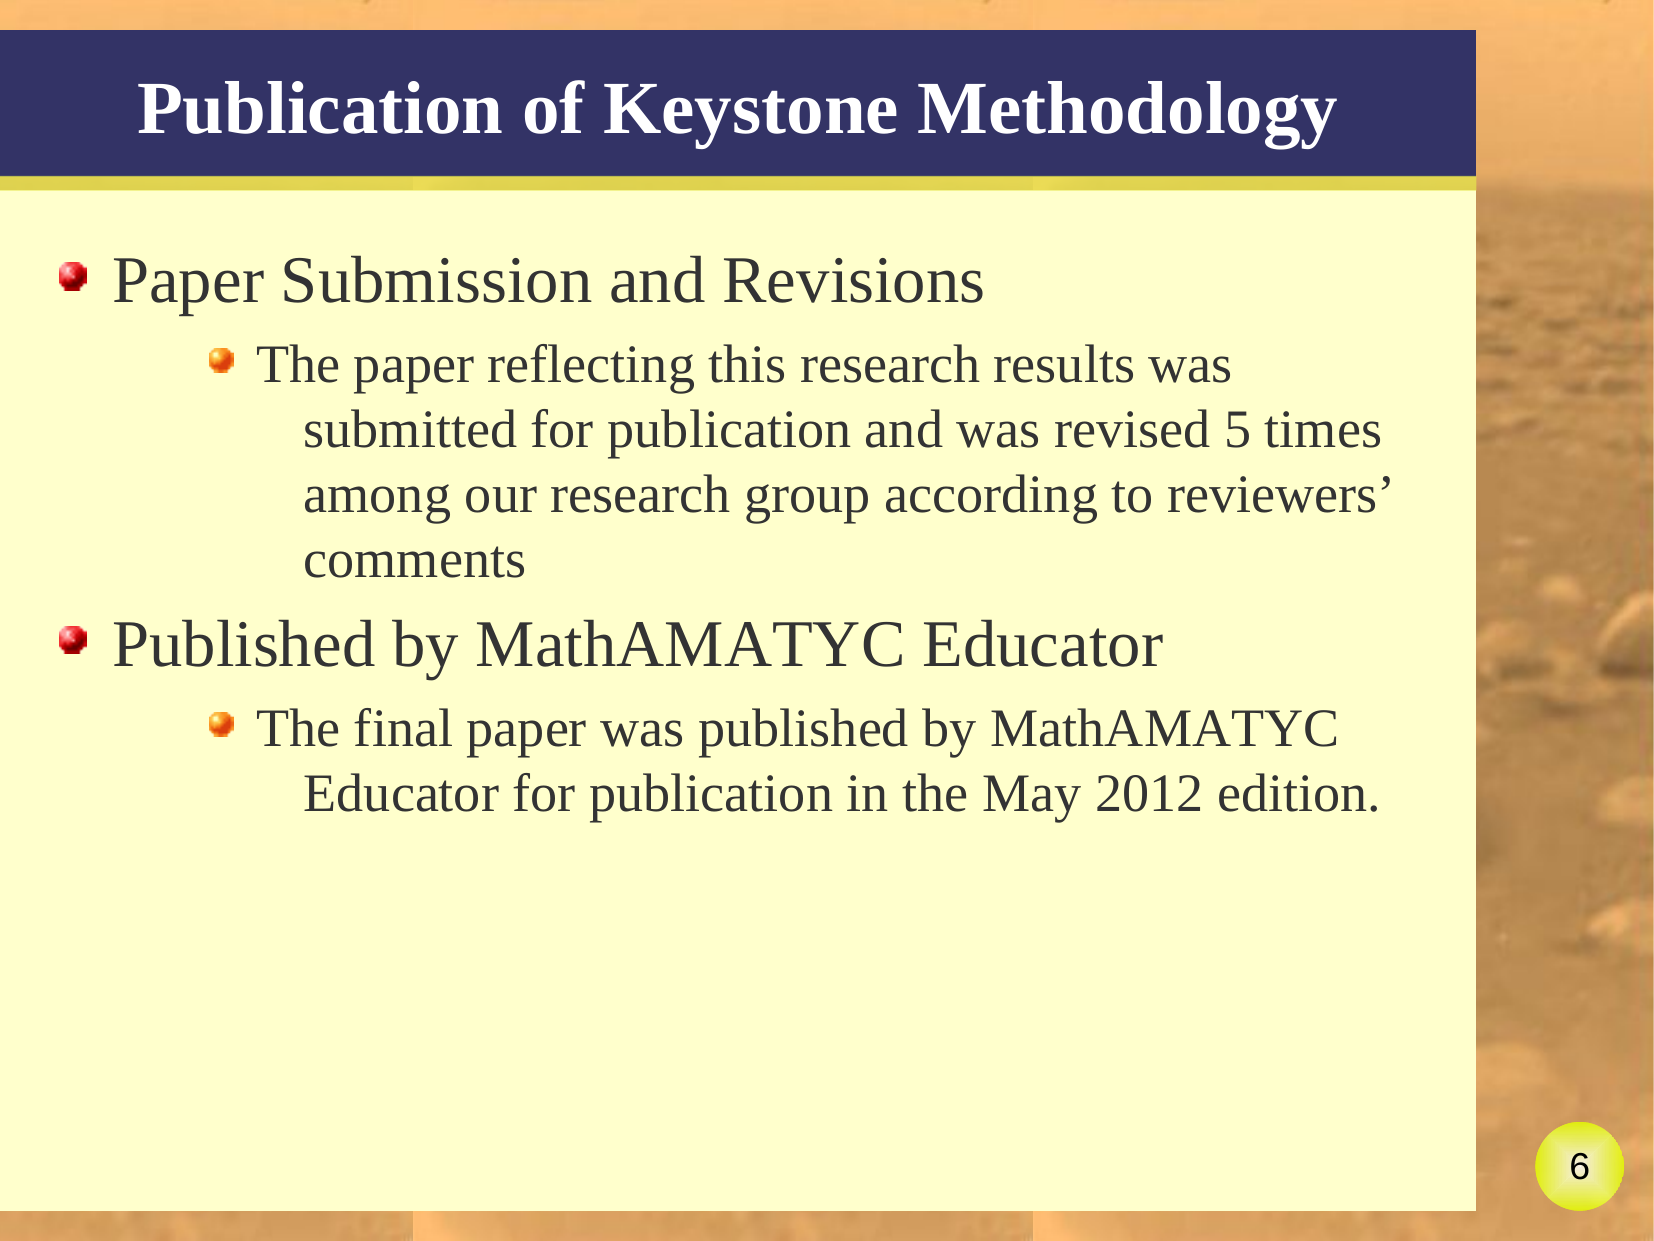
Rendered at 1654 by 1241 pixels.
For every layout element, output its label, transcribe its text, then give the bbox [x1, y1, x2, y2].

title Publication of Keystone Methodology [29, 59, 1447, 148]
list Paper Submission and Revisions The paper reflecting this research results was submitted for publication and was revised 5 times among our research group according to reviewers’ comments Published by MathAMATYC Educator The final paper was published by MathAMATYC Educator for publication in the May 2012 edition. [59, 236, 1418, 1182]
